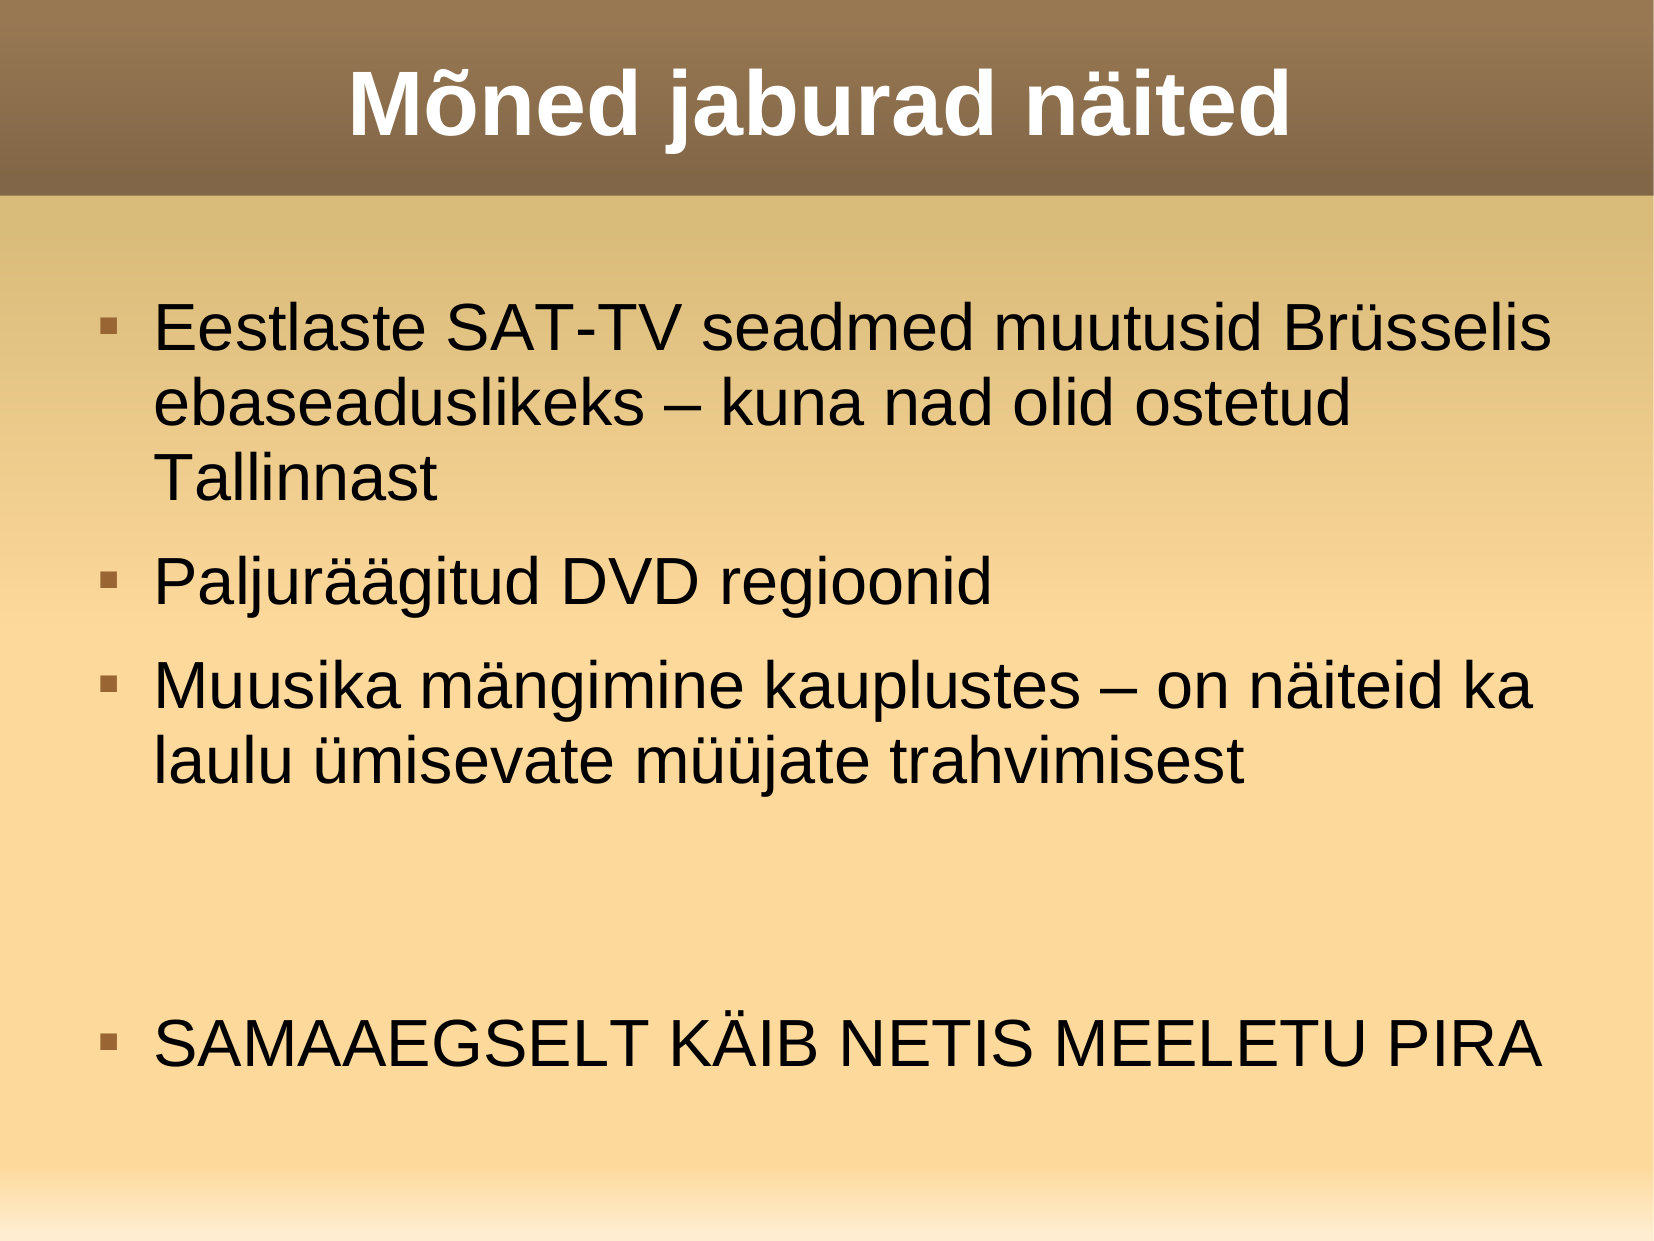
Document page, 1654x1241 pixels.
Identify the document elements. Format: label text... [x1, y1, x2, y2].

title Mõned jaburad näited [76, 7, 1565, 200]
picture [0, 0, 1654, 1241]
list Eestlaste SAT-TV seadmed muutusid Brüsselis ebaseaduslikeks – kuna nad olid ostetud Tallinnast Paljuräägitud DVD regioonid Muusika mängimine kauplustes – on näiteid ka laulu ümisevate müüjate trahvimisest SAMAAEGSELT KÄIB NETIS MEELETU PIRA [82, 290, 1571, 1094]
